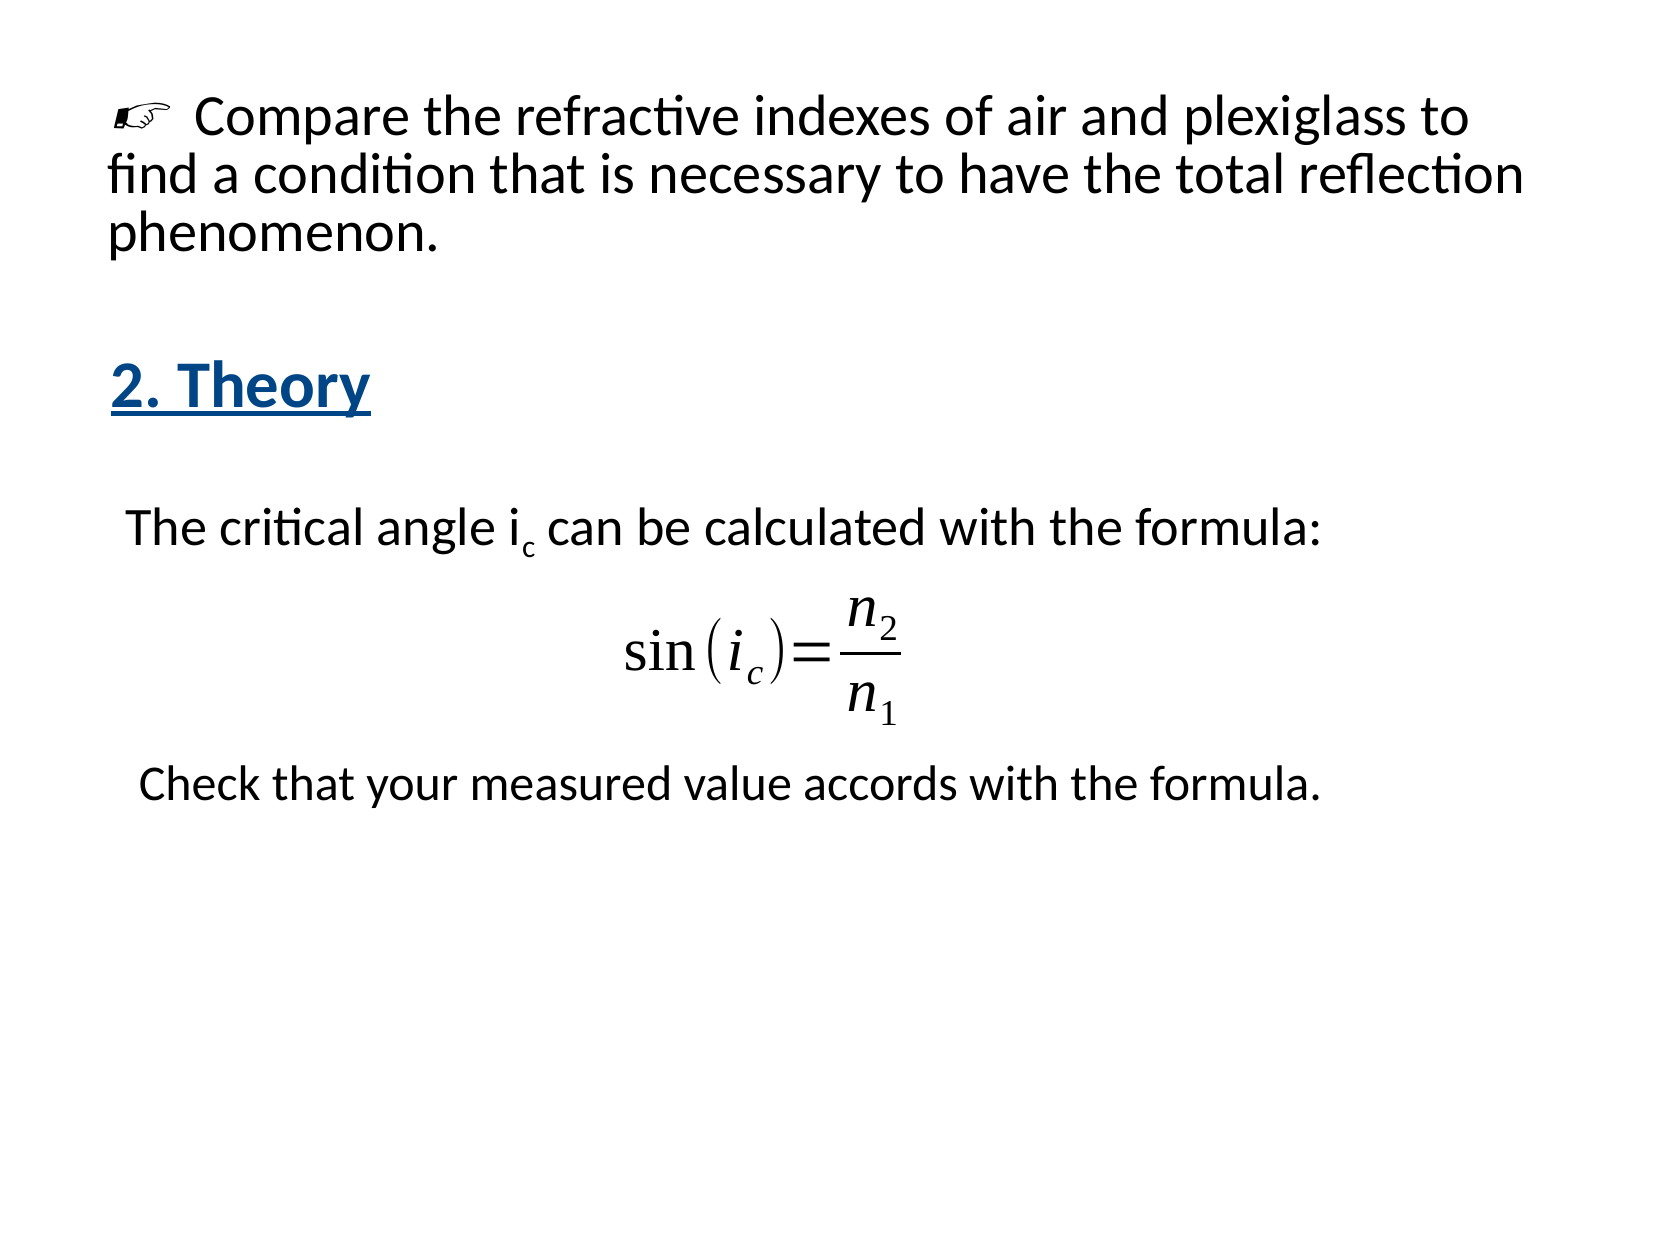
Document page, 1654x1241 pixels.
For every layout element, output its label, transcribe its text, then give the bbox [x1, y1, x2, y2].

text_box The critical angle ic can be calculated with the formula: [110, 496, 1394, 585]
text_box  Compare the refractive indexes of air and plexiglass to find a condition that is necessary to have the total reflection phenomenon. [92, 83, 1558, 384]
chart [617, 571, 910, 736]
text_box 2. Theory [95, 349, 1558, 446]
text_box Check that your measured value accords with the formula. [124, 755, 1425, 832]
